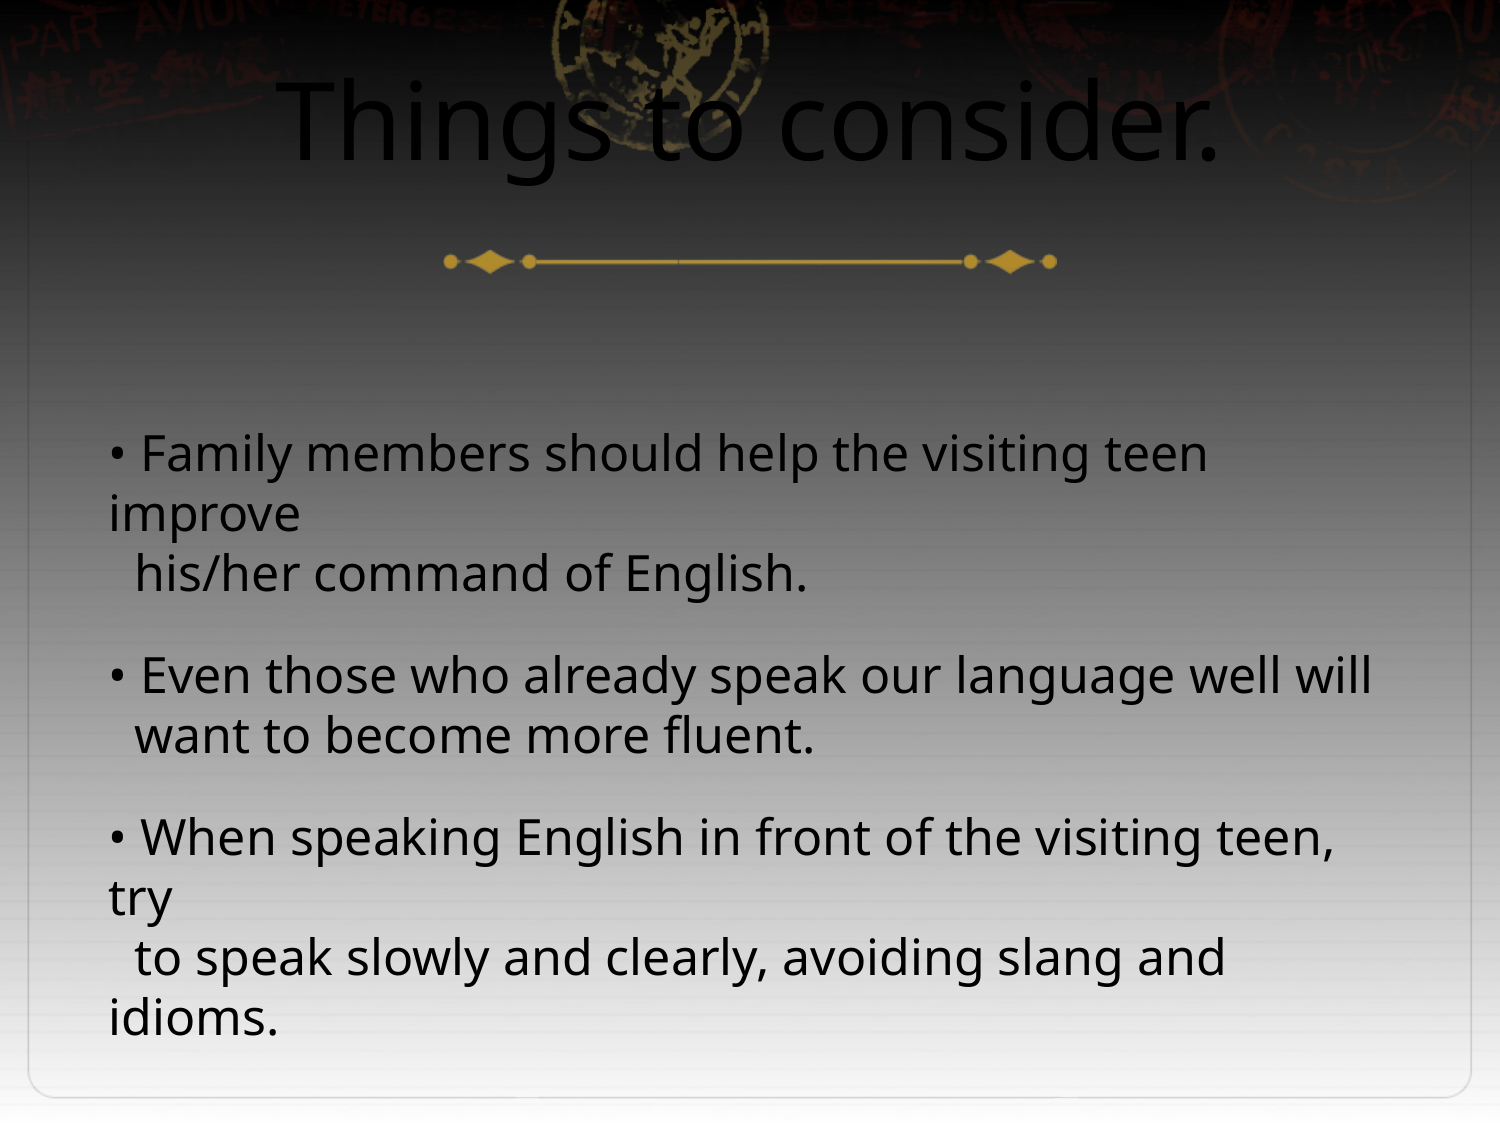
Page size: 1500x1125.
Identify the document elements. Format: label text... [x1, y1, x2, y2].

title Things to consider. [93, 45, 1407, 233]
list • Family members should help the visiting teen improve his/her command of English. • Even those who already speak our language well will want to become more fluent. • When speaking English in front of the visiting teen, try to speak slowly and clearly, avoiding slang and idioms. [93, 312, 1407, 988]
picture [0, 0, 1500, 1125]
